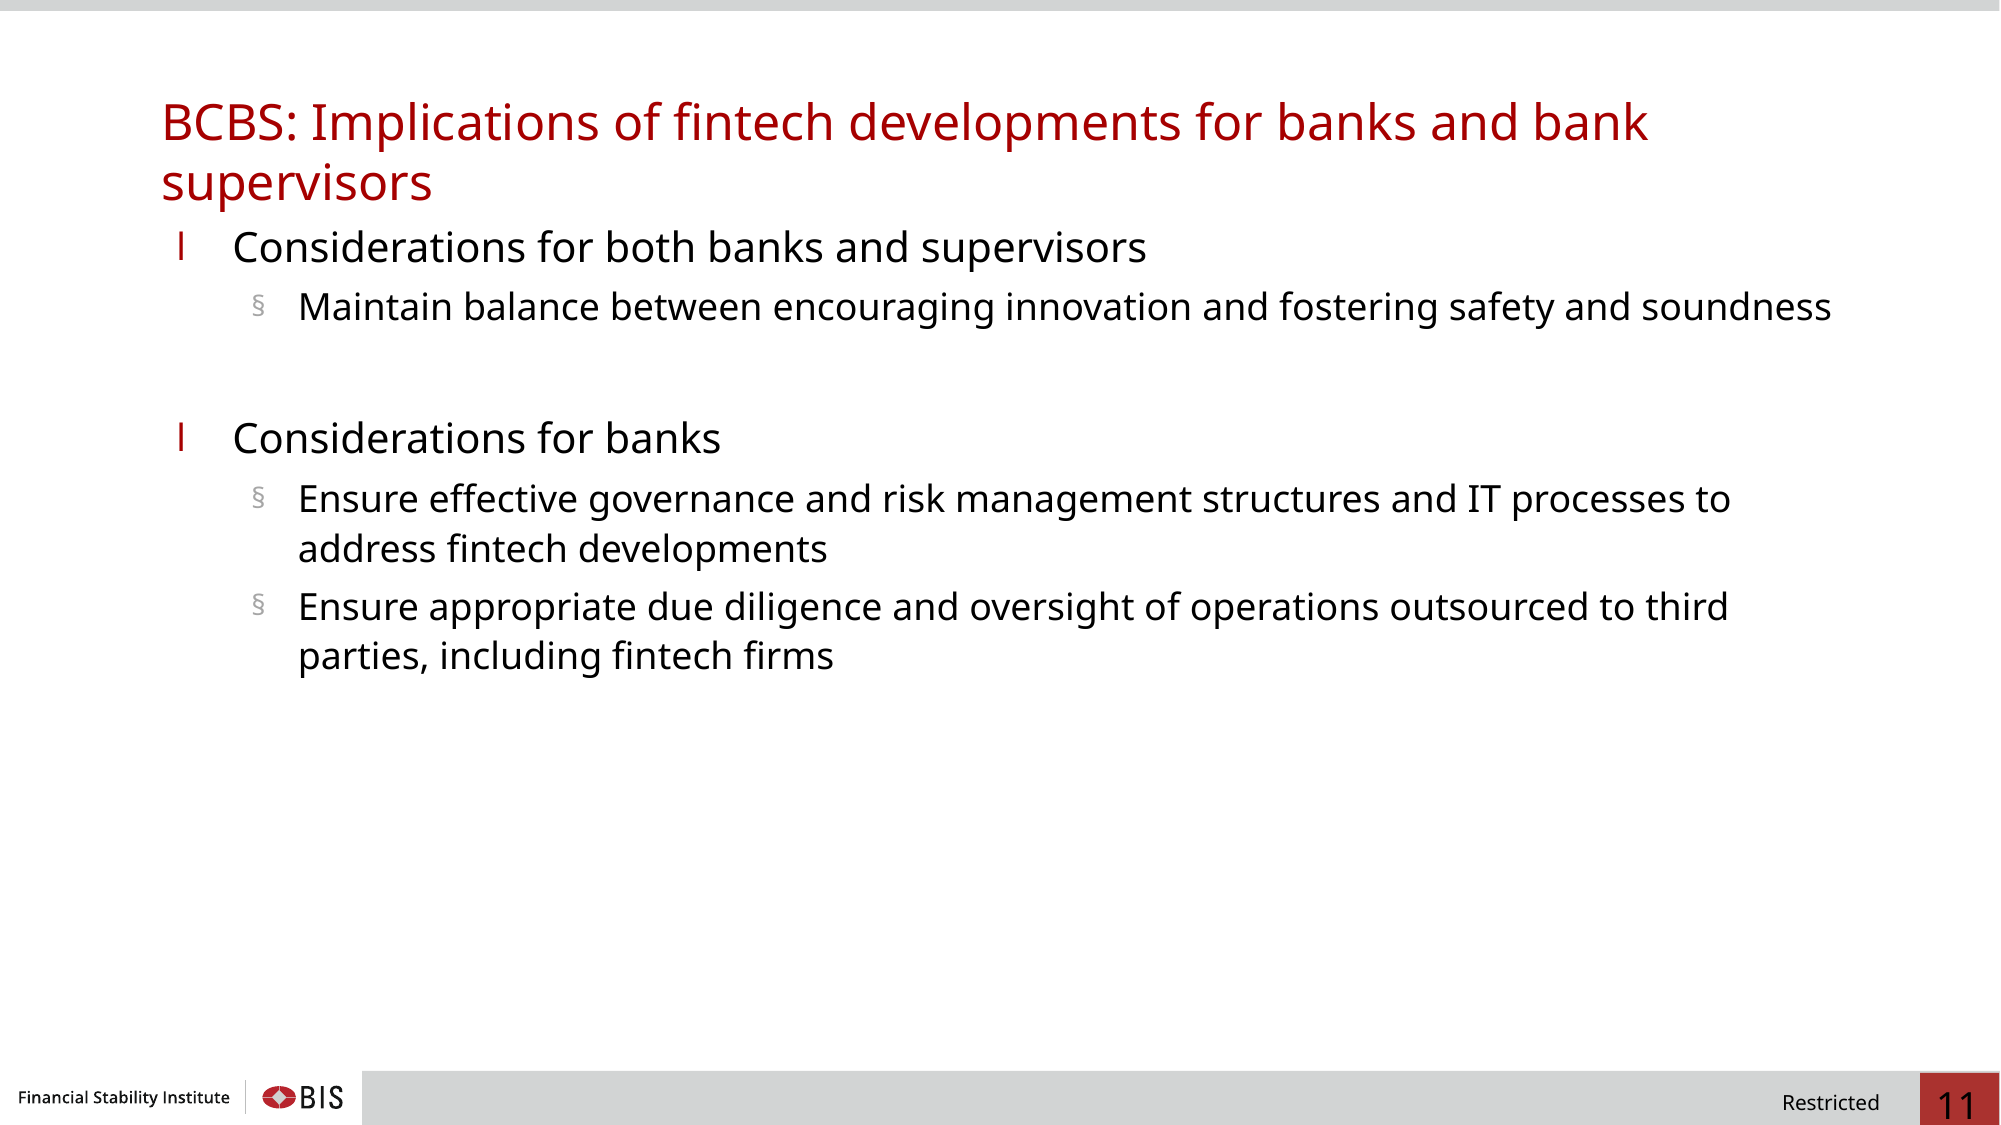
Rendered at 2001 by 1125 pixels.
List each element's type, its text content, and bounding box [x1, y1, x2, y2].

list Considerations for both banks and supervisors Maintain balance between encouraging innovation and fostering safety and soundness Considerations for banks Ensure effective governance and risk management structures and IT processes to address fintech developments Ensure appropriate due diligence and oversight of operations outsourced to third parties, including fintech firms [161, 208, 1886, 1024]
slide_number <numéro> [1921, 1074, 2000, 1125]
title BCBS: Implications of fintech developments for banks and bank supervisors [161, 90, 1839, 161]
